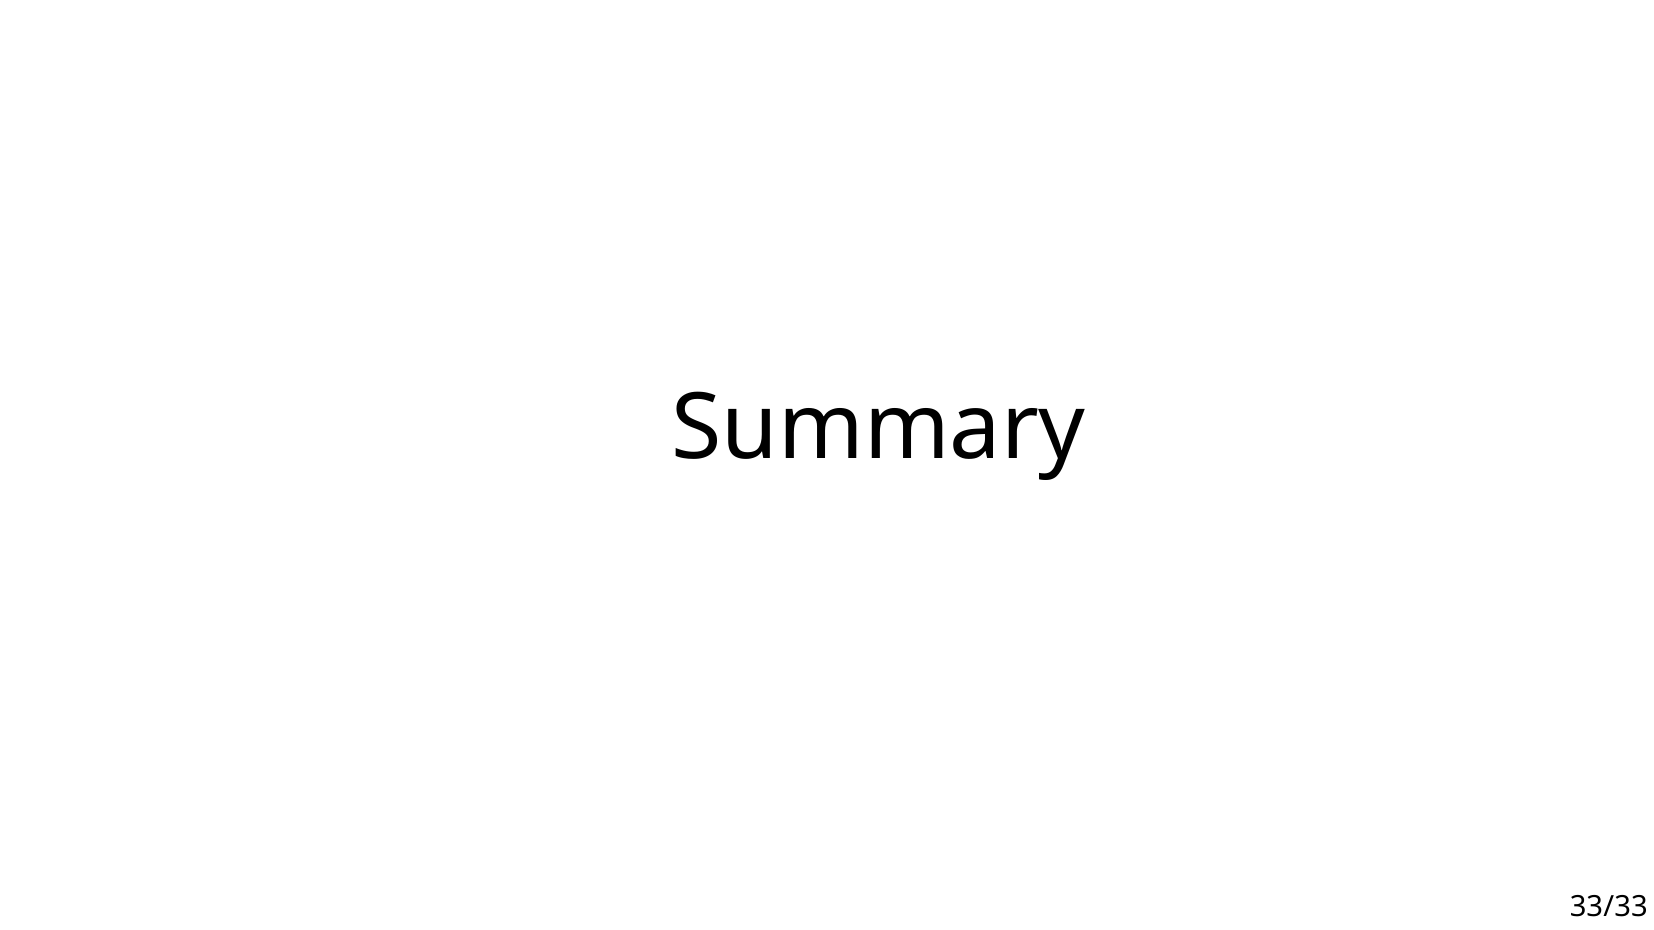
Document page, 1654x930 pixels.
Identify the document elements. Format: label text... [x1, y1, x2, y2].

title Summary [134, 344, 1623, 501]
